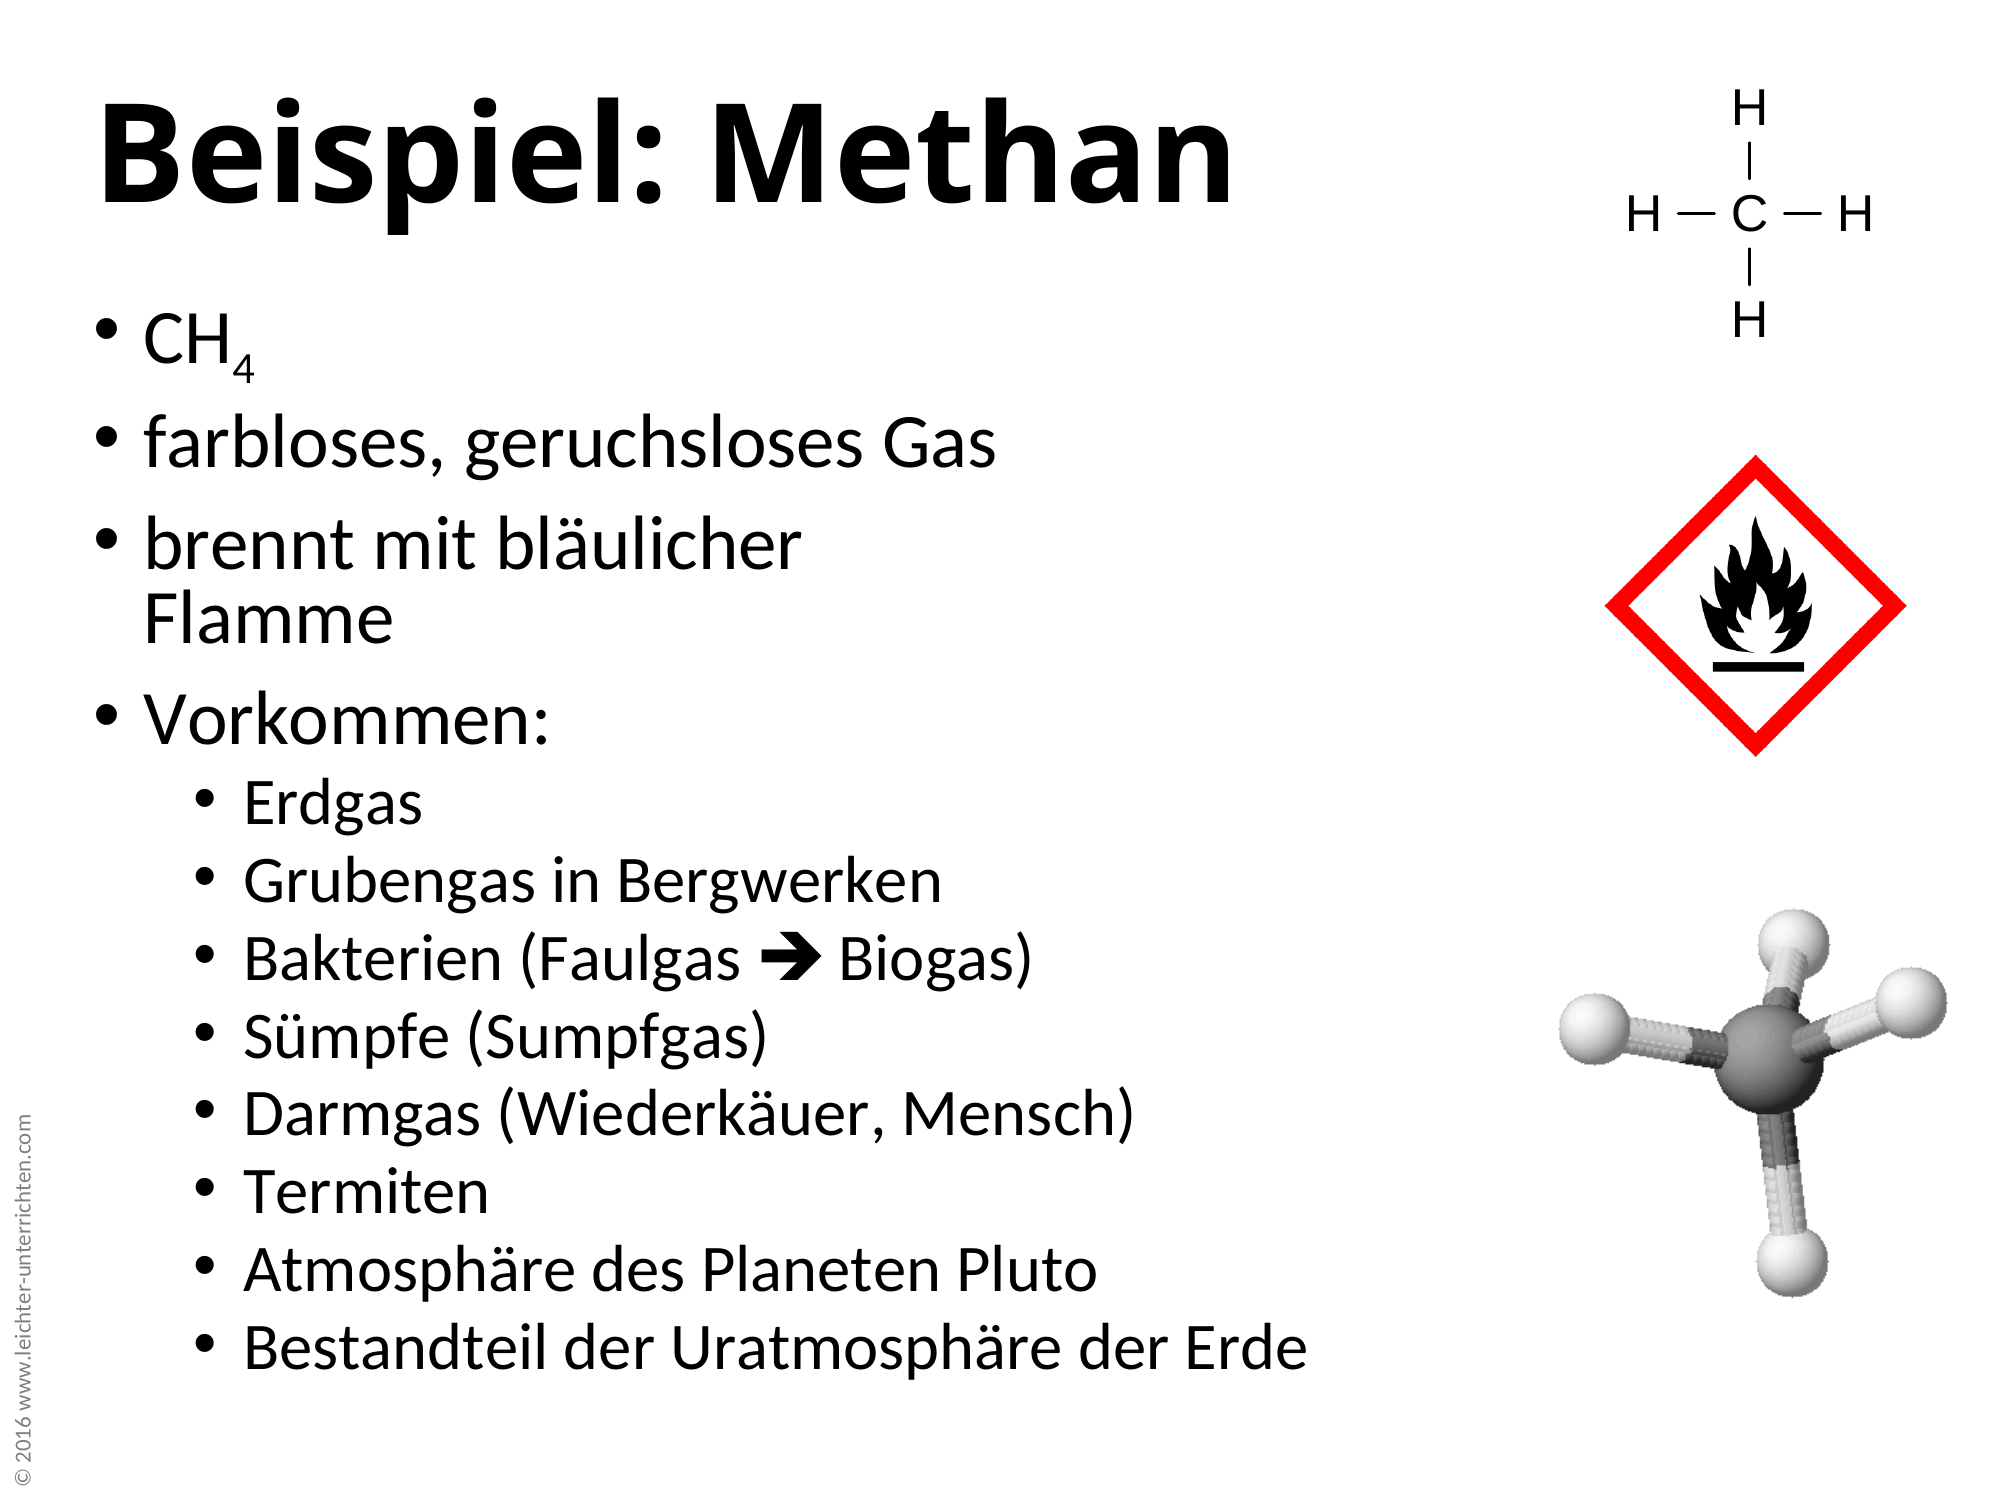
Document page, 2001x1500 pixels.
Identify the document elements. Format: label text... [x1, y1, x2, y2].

chart [1564, 29, 2001, 396]
title Beispiel: Methan [78, 51, 1532, 265]
picture [1601, 451, 1910, 760]
list CH4 farbloses, geruchsloses Gas brennt mit bläulicher Flamme Vorkommen: Erdgas Grubengas in Bergwerken Bakterien (Faulgas  Biogas) Sümpfe (Sumpfgas) Darmgas (Wiederkäuer, Mensch) Termiten Atmosphäre des Planeten Pluto Bestandteil der Uratmosphäre der Erde [78, 289, 1886, 1436]
picture [1886, 903, 1955, 1301]
